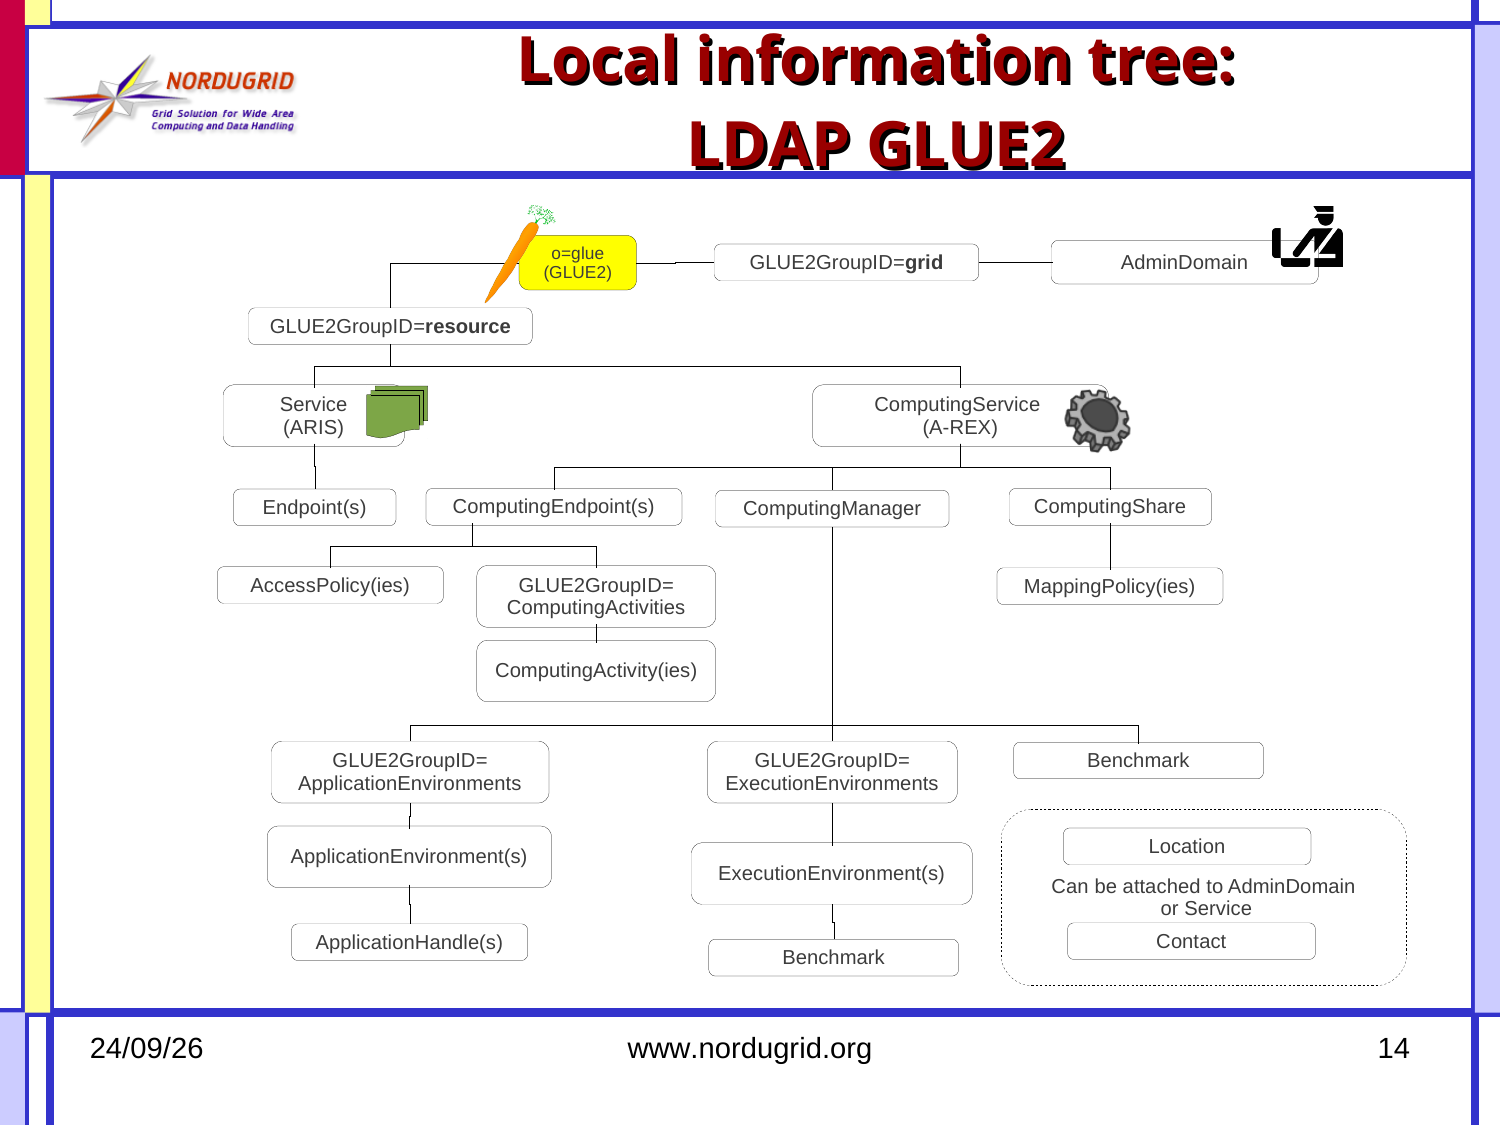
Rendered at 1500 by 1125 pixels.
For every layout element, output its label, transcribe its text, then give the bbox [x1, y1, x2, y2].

title Local information tree: LDAP GLUE2 [324, 17, 1428, 183]
picture [40, 49, 301, 148]
chart [174, 195, 1426, 993]
